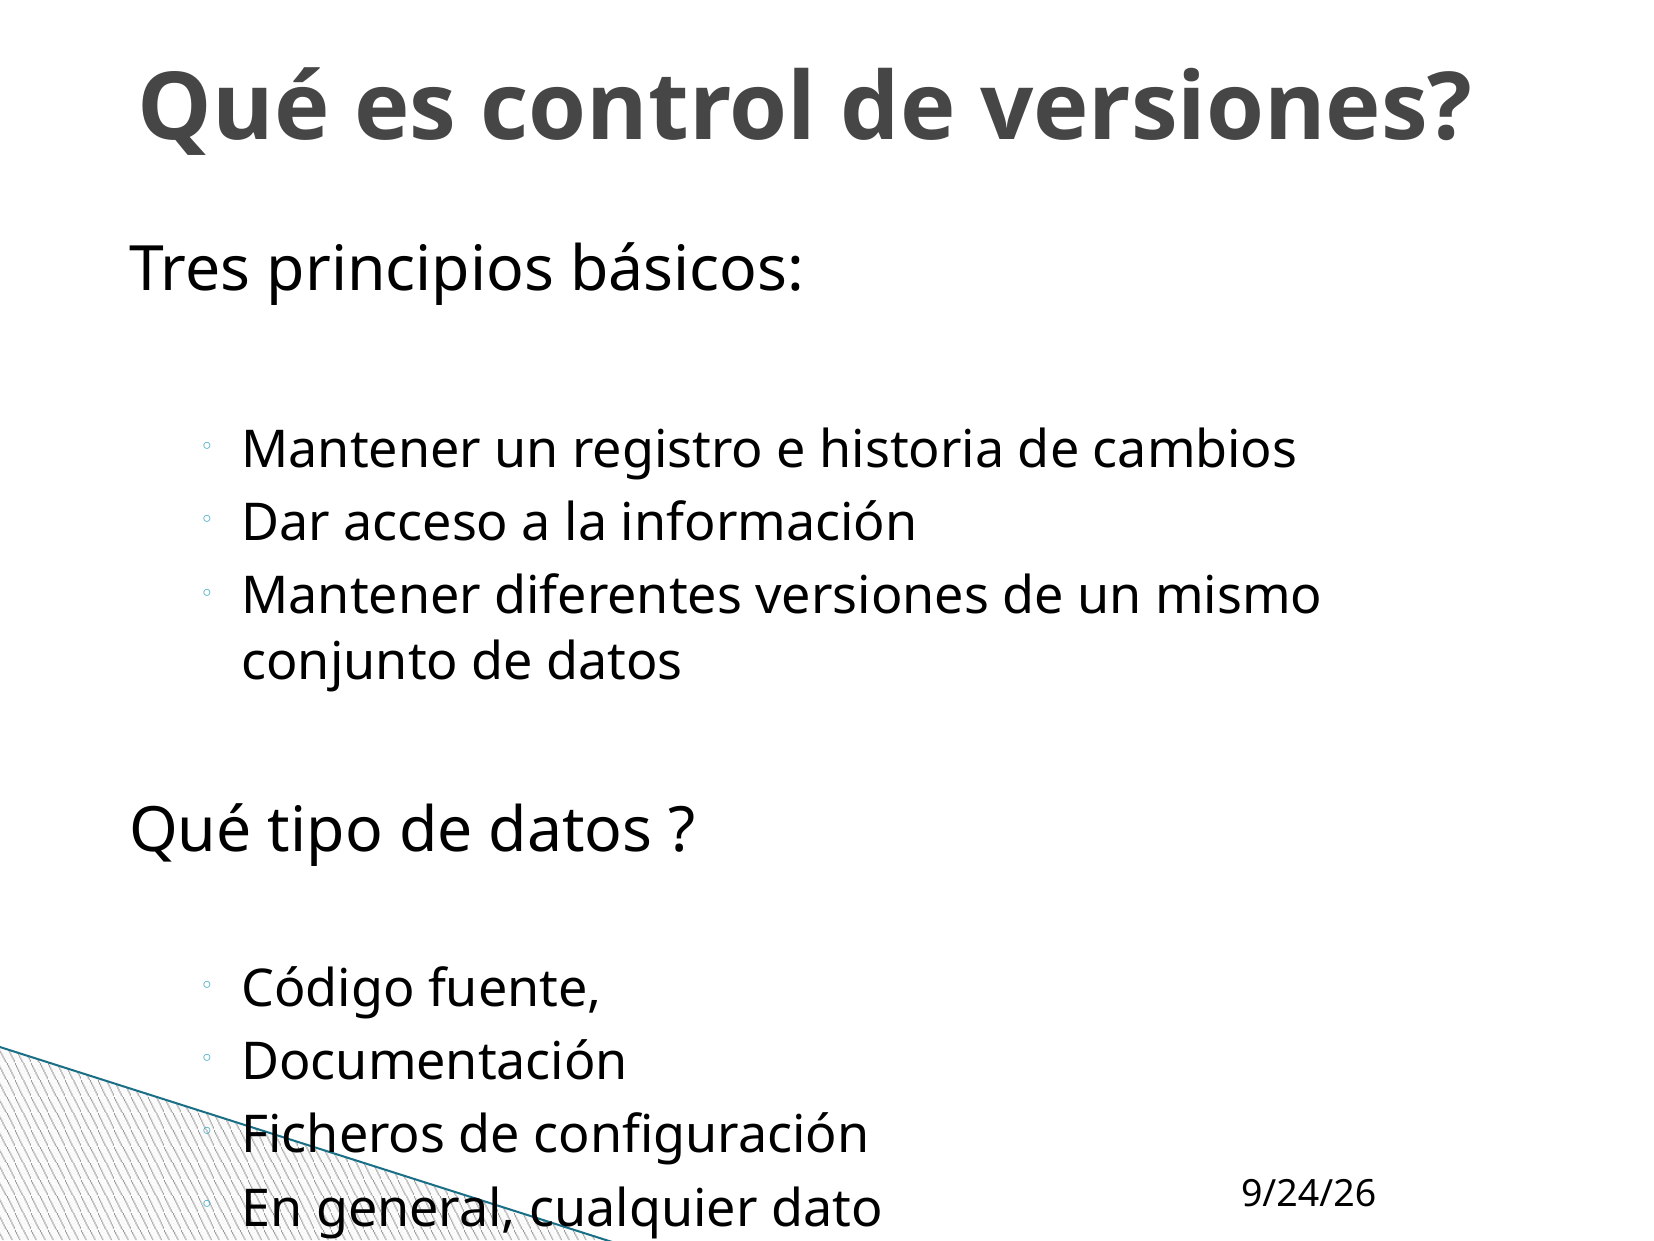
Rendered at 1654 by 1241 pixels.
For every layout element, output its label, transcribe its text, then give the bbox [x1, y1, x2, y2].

list Tres principios básicos: Mantener un registro e historia de cambios ‏ Dar acceso a la información ‏ Mantener diferentes versiones de un mismo conjunto de datos Qué tipo de datos ? Código fuente, Documentación Ficheros de configuración En general, cualquier dato‏ [114, 220, 1554, 1170]
picture [466, 1212, 479, 1223]
picture [0, 1049, 602, 1241]
title Qué es control de versiones? [123, 0, 1536, 208]
